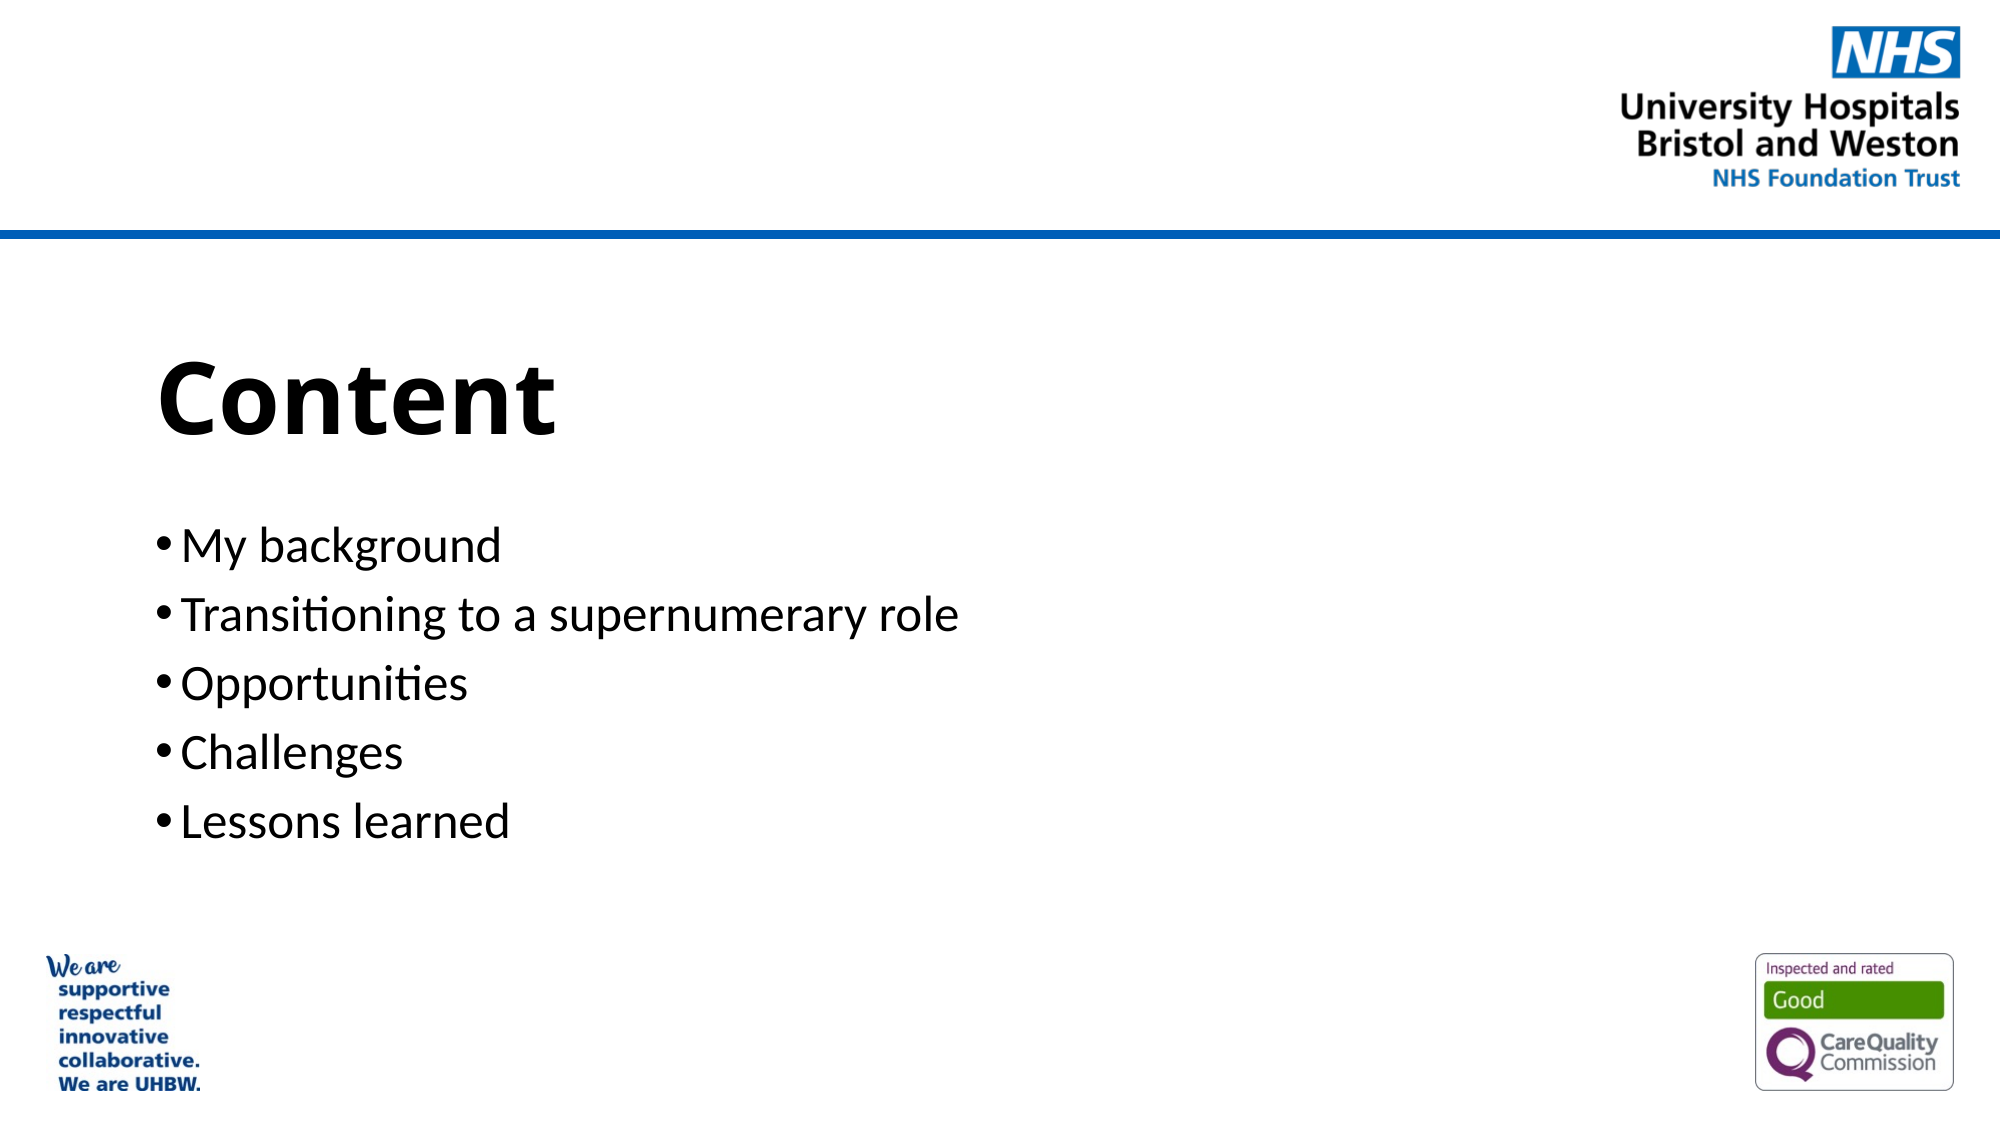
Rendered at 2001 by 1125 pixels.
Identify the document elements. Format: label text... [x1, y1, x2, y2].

title Content [80, 16, 1806, 234]
list My background Transitioning to a supernumerary role Opportunities Challenges Lessons learned [140, 305, 1866, 954]
